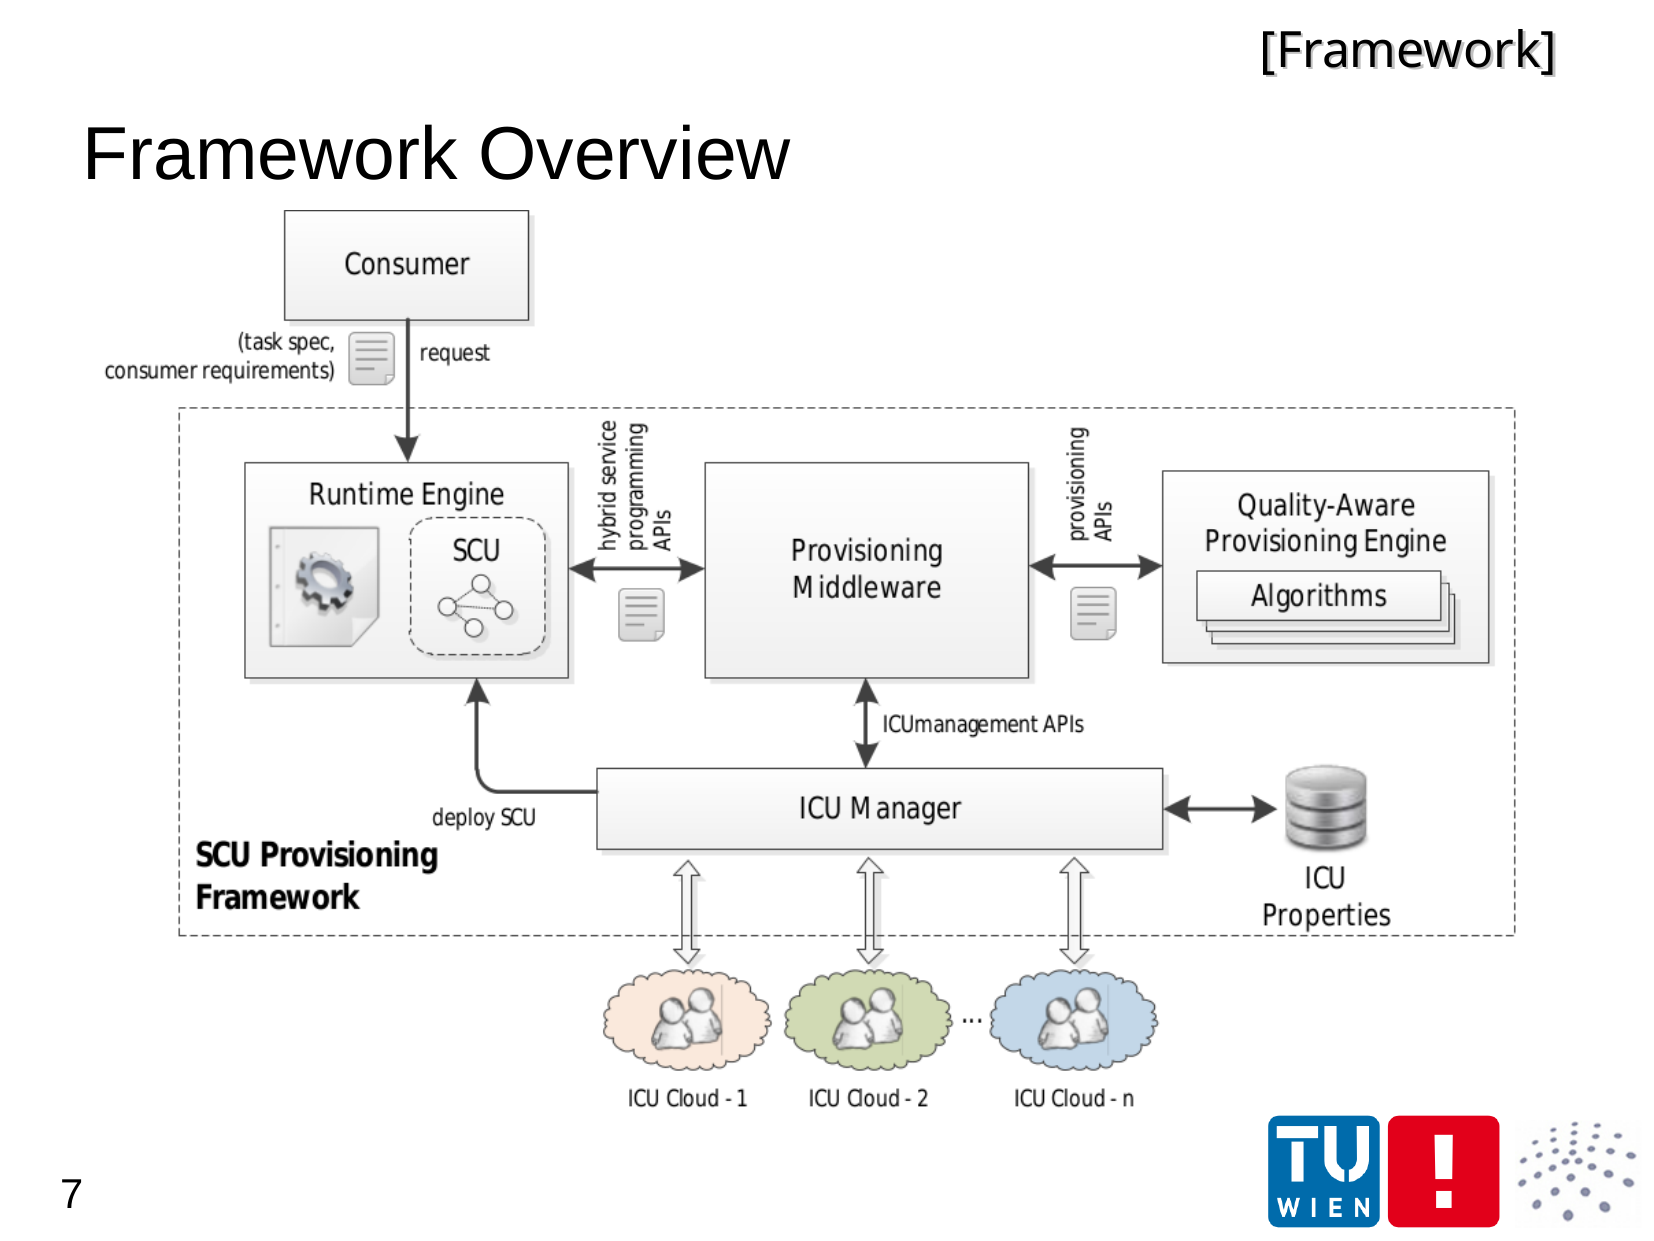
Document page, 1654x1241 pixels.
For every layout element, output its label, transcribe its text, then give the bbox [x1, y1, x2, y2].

picture [1515, 1120, 1642, 1228]
title Framework Overview [82, 73, 1571, 234]
text_box [Framework] [1245, 6, 1591, 86]
picture [102, 210, 1517, 1234]
